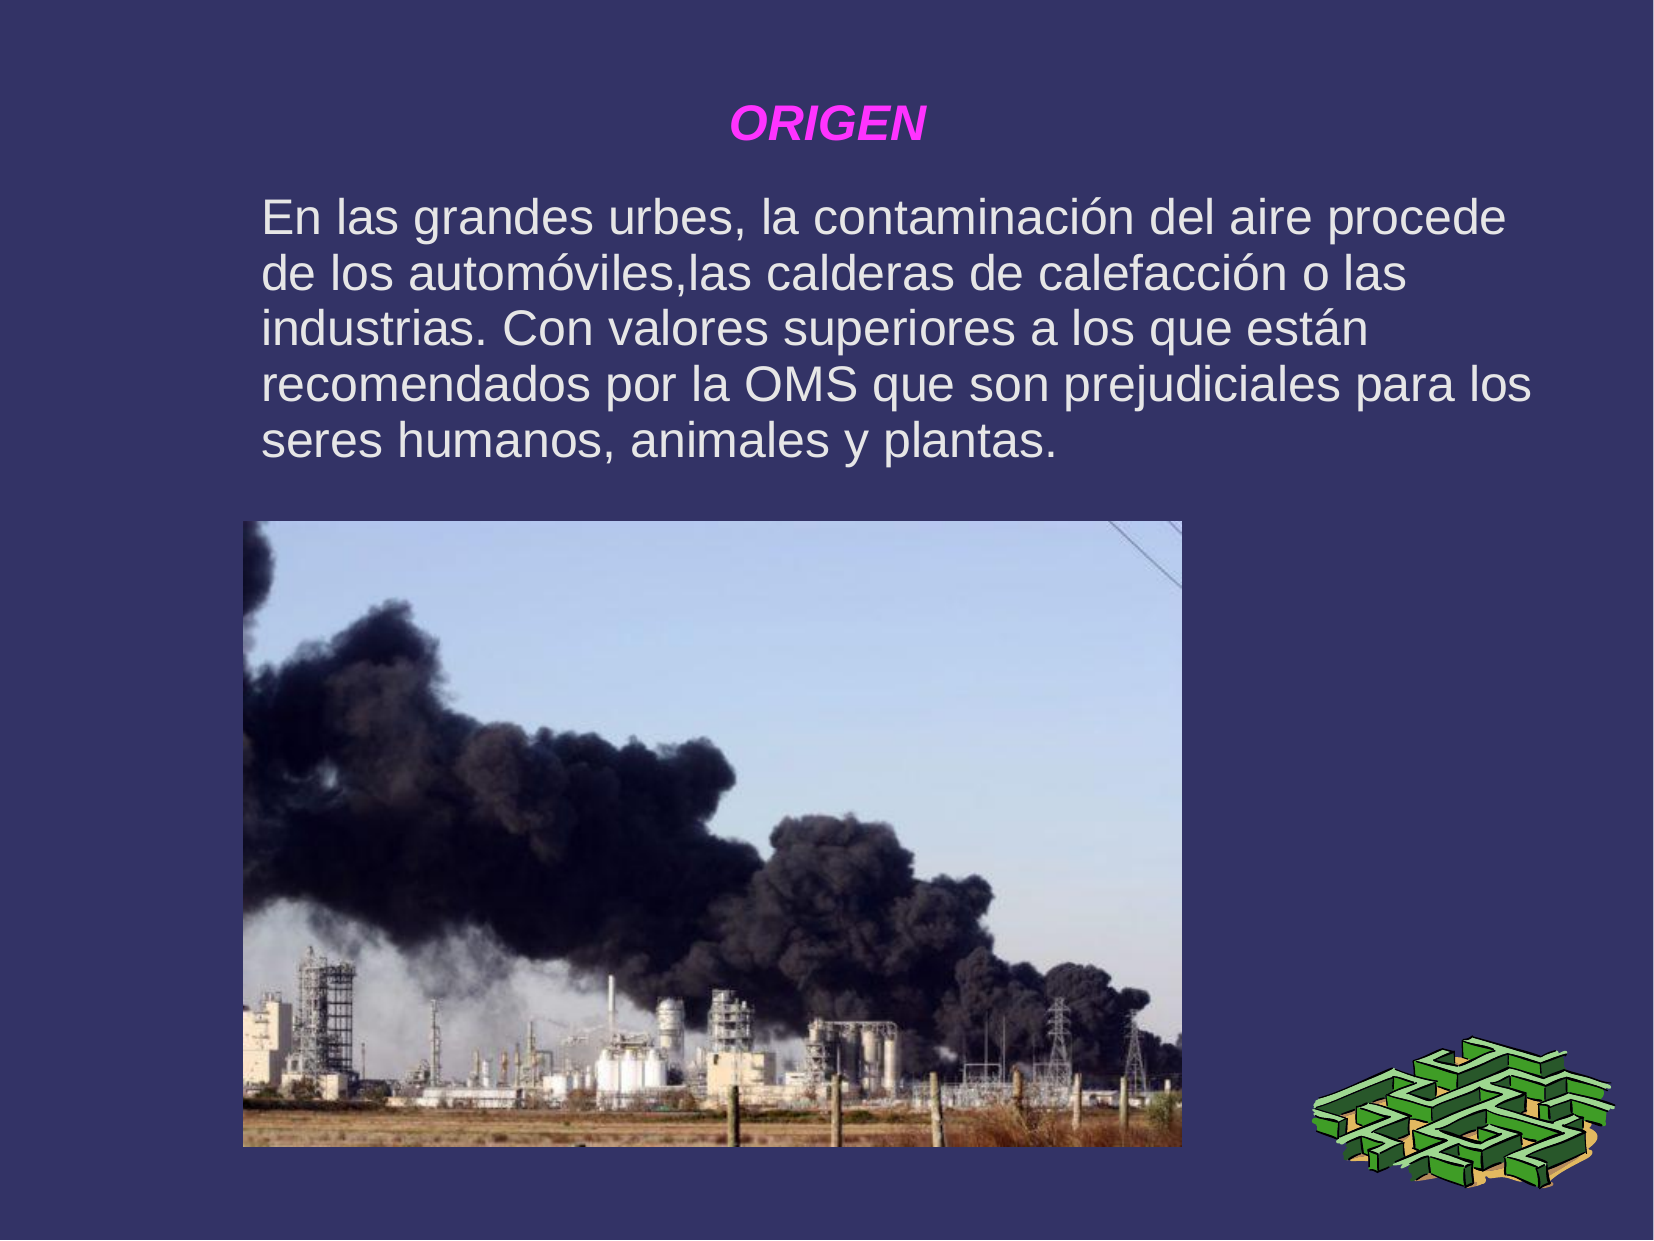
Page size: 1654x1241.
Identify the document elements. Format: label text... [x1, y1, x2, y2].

list En las grandes urbes, la contaminación del aire procede de los automóviles,las calderas de calefacción o las industrias. Con valores superiores a los que están recomendados por la OMS que son prejudiciales para los seres humanos, animales y plantas. [178, 188, 1570, 1147]
title ORIGEN [121, 19, 1534, 227]
picture [243, 521, 1182, 1147]
